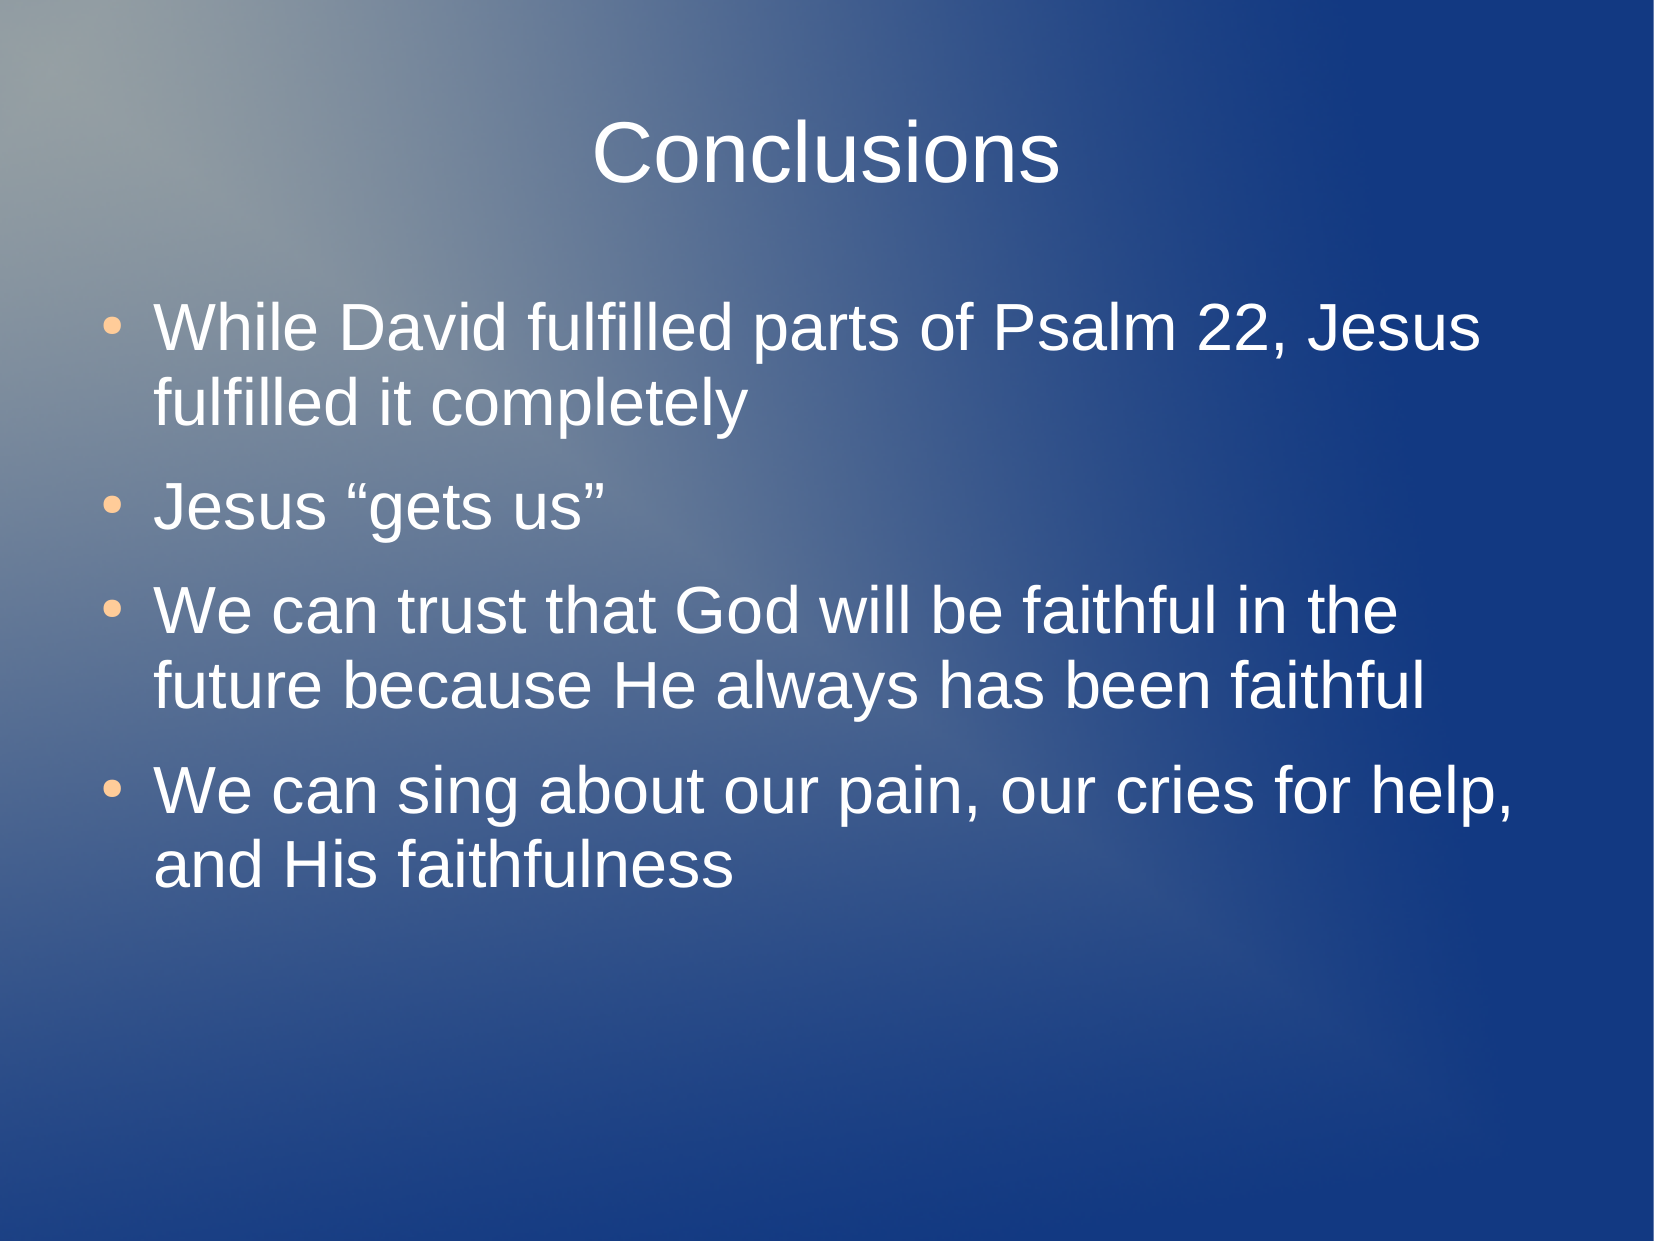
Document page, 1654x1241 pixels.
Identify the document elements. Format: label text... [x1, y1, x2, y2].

list While David fulfilled parts of Psalm 22, Jesus fulfilled it completely Jesus “gets us” We can trust that God will be faithful in the future because He always has been faithful We can sing about our pain, our cries for help, and His faithfulness [82, 290, 1571, 1111]
title Conclusions [82, 49, 1571, 257]
picture [0, 0, 1654, 1241]
